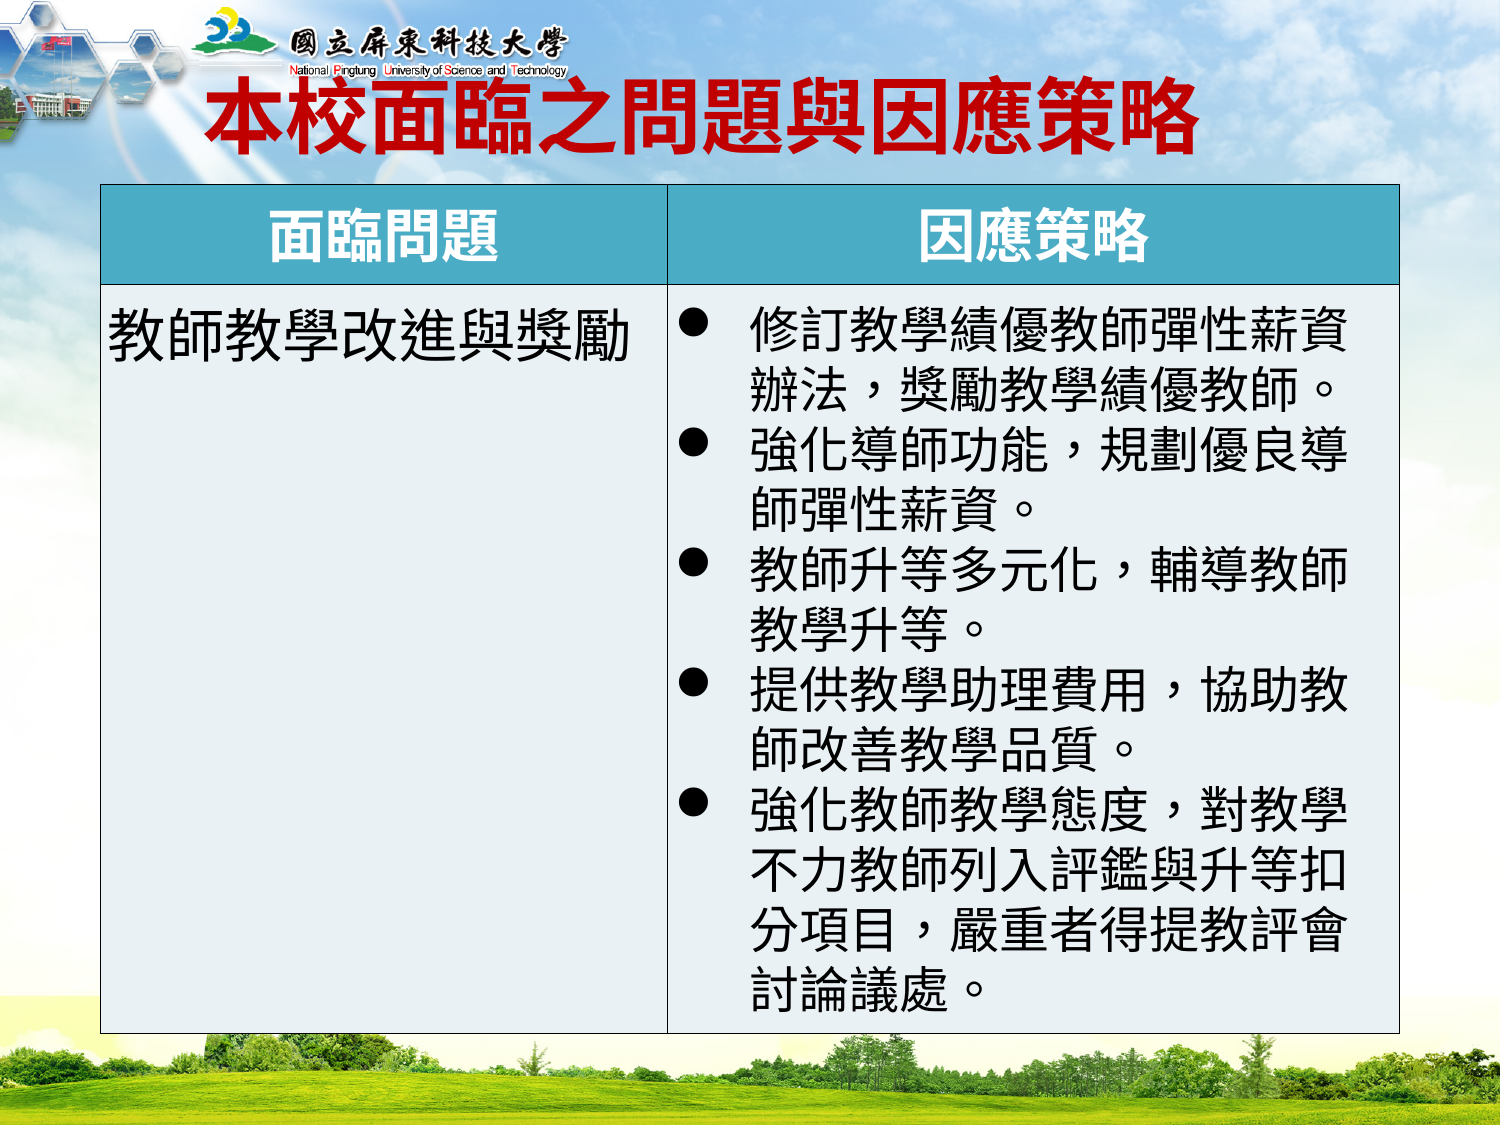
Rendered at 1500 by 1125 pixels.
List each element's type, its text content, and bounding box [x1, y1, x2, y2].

title 本校面臨之問題與因應策略 [194, 54, 1294, 174]
table_cell 修訂教學績優教師彈性薪資辦法，獎勵教學績優教師。 強化導師功能，規劃優良導師彈性薪資。 教師升等多元化，輔導教師教學升等。 提供教學助理費用，協助教師改善教學品質。 強化教師教學態度，對教學不力教師列入評鑑與升等扣分項目，嚴重者得提教評會討論議處。 [668, 285, 1399, 1033]
table_header 面臨問題 [101, 185, 667, 284]
table_header 因應策略 [668, 185, 1399, 284]
table_cell 教師教學改進與獎勵 [101, 285, 667, 1033]
picture [0, 0, 1500, 1125]
